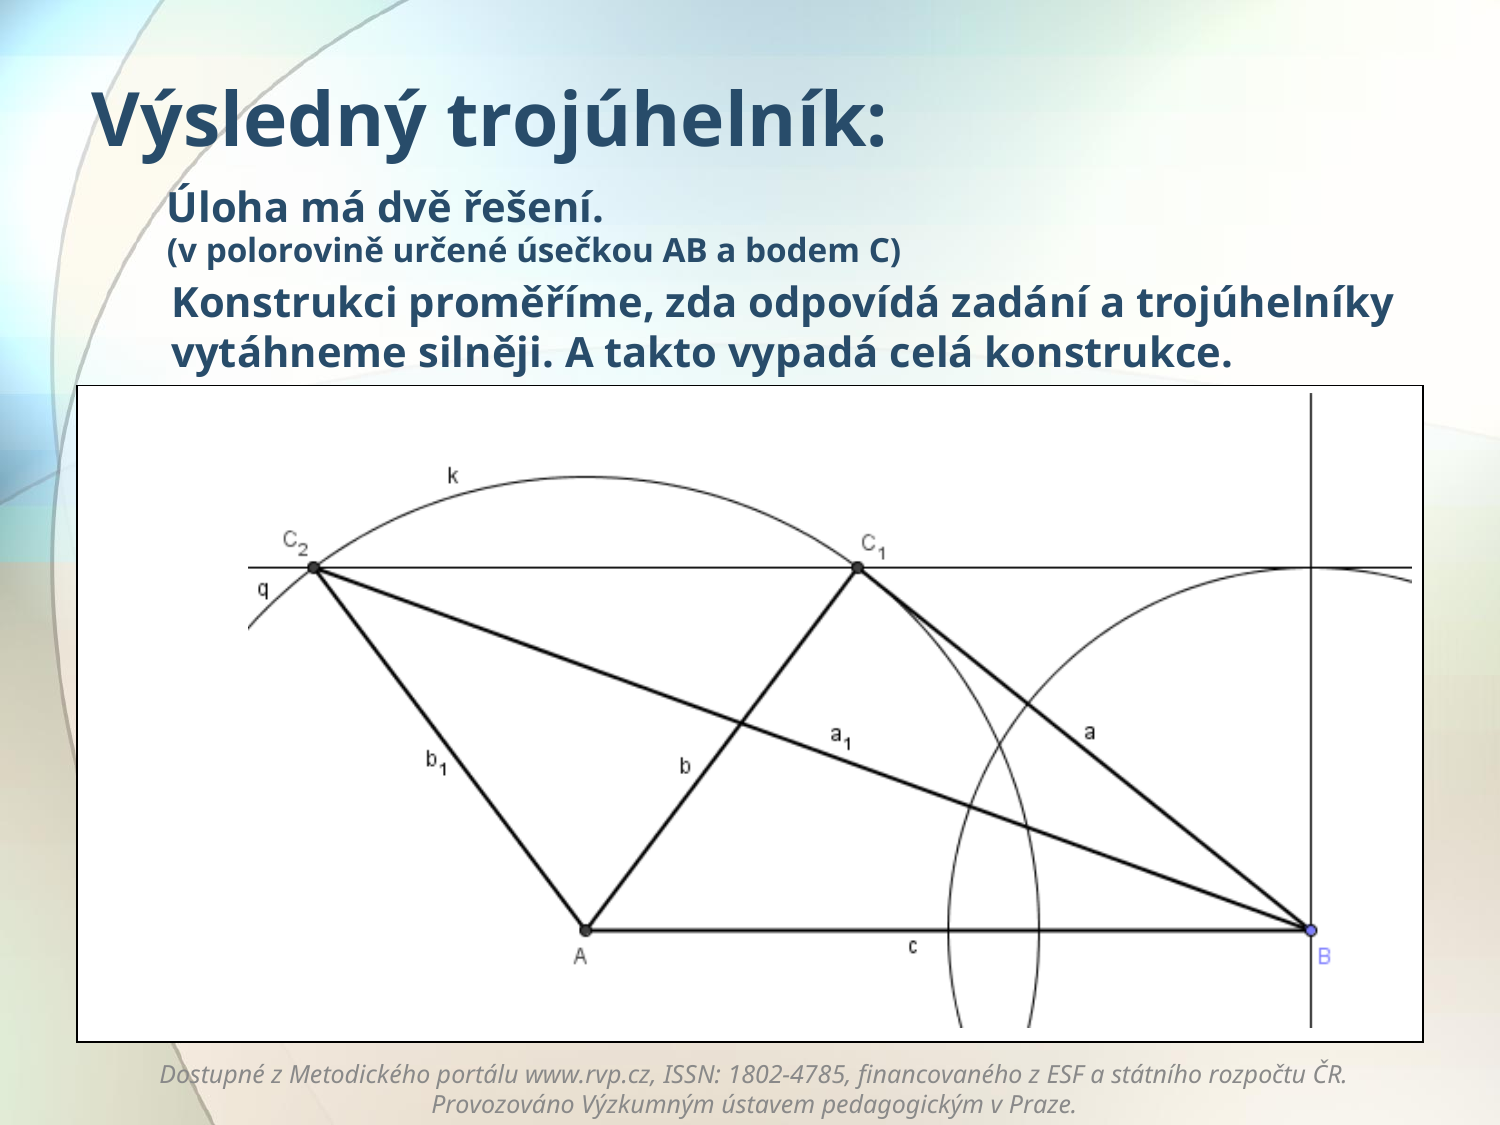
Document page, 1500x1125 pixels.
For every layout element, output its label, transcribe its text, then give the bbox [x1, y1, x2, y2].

title Výsledný trojúhelník: [76, 74, 1412, 177]
text_box Úloha má dvě řešení. (v polorovině určené úsečkou AB a bodem C) [152, 179, 1428, 275]
text_box [76, 385, 1424, 1042]
picture [0, 0, 1500, 1125]
text_box Konstrukci proměříme, zda odpovídá zadání a trojúhelníky vytáhneme silněji. A takto vypadá celá konstrukce. [156, 278, 1433, 374]
